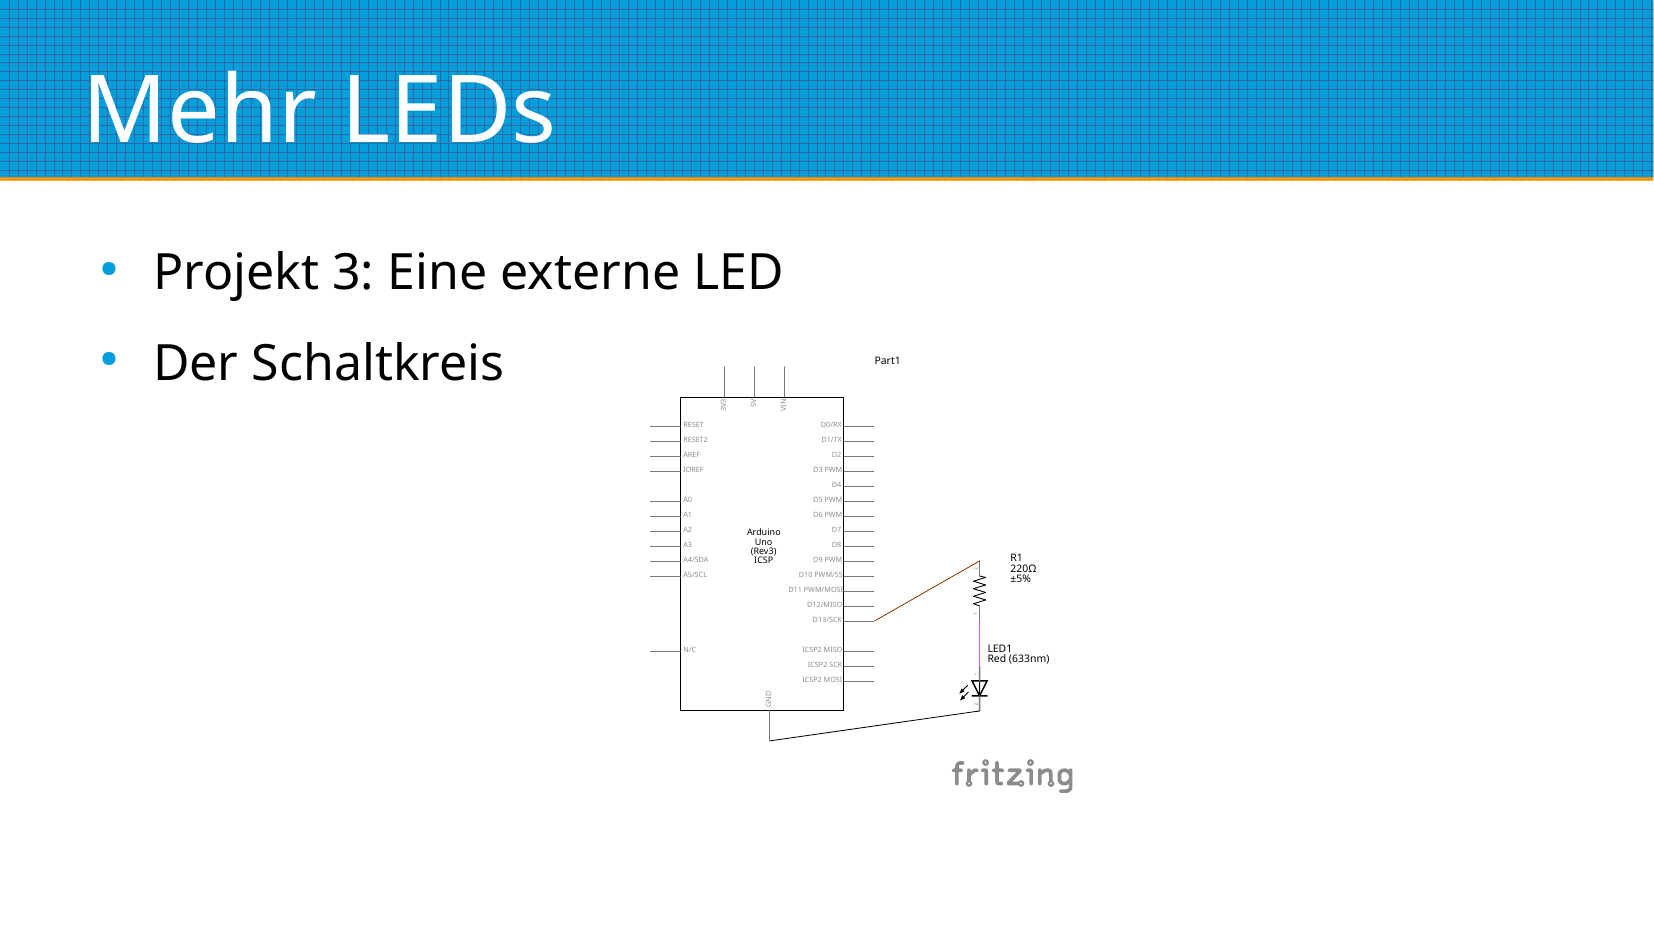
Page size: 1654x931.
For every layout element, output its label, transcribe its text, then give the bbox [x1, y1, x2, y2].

title Mehr LEDs [82, 14, 1571, 171]
list Projekt 3: Eine externe LED Der Schaltkreis [82, 236, 1563, 811]
picture [649, 354, 1073, 793]
